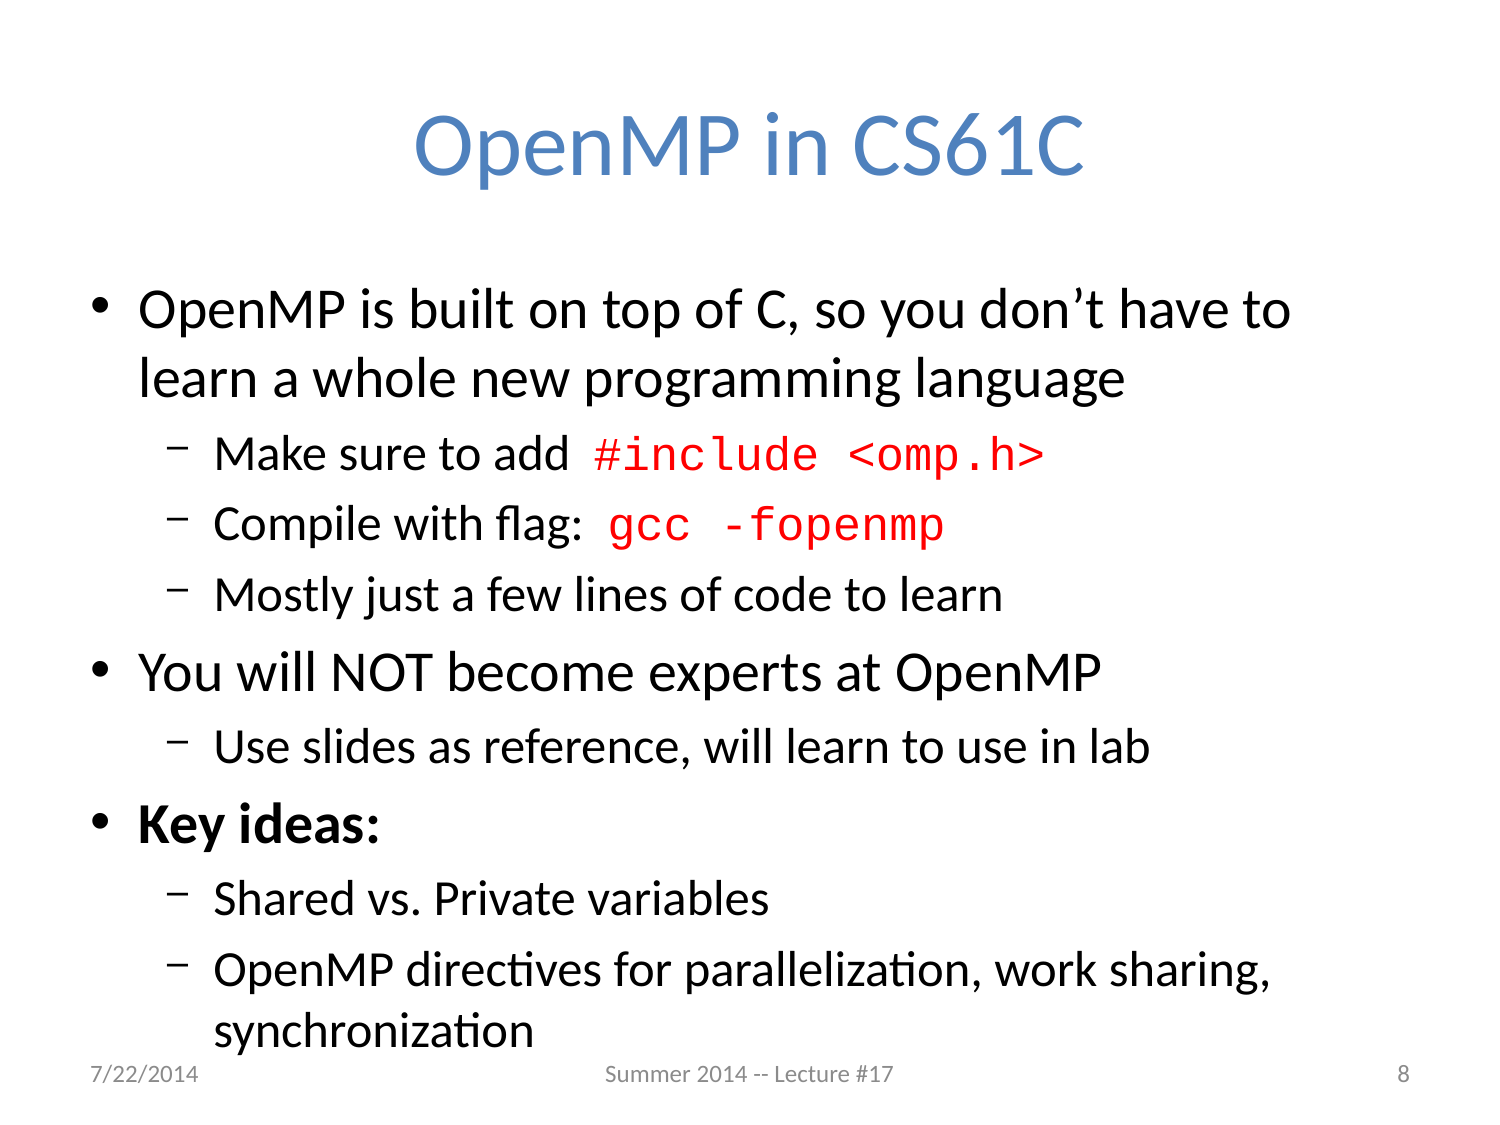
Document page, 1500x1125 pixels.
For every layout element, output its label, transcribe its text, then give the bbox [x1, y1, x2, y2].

slide_number 7/22/2014 [75, 1042, 425, 1103]
footer Summer 2014 -- Lecture #17 [512, 1042, 988, 1103]
list OpenMP is built on top of C, so you don’t have to learn a whole new programming language Make sure to add #include <omp.h> Compile with flag: gcc -fopenmp Mostly just a few lines of code to learn You will NOT become experts at OpenMP Use slides as reference, will learn to use in lab Key ideas: Shared vs. Private variables OpenMP directives for parallelization, work sharing, synchronization [75, 262, 1425, 1073]
slide_number <number> [1074, 1042, 1425, 1103]
title OpenMP in CS61C [75, 45, 1425, 233]
